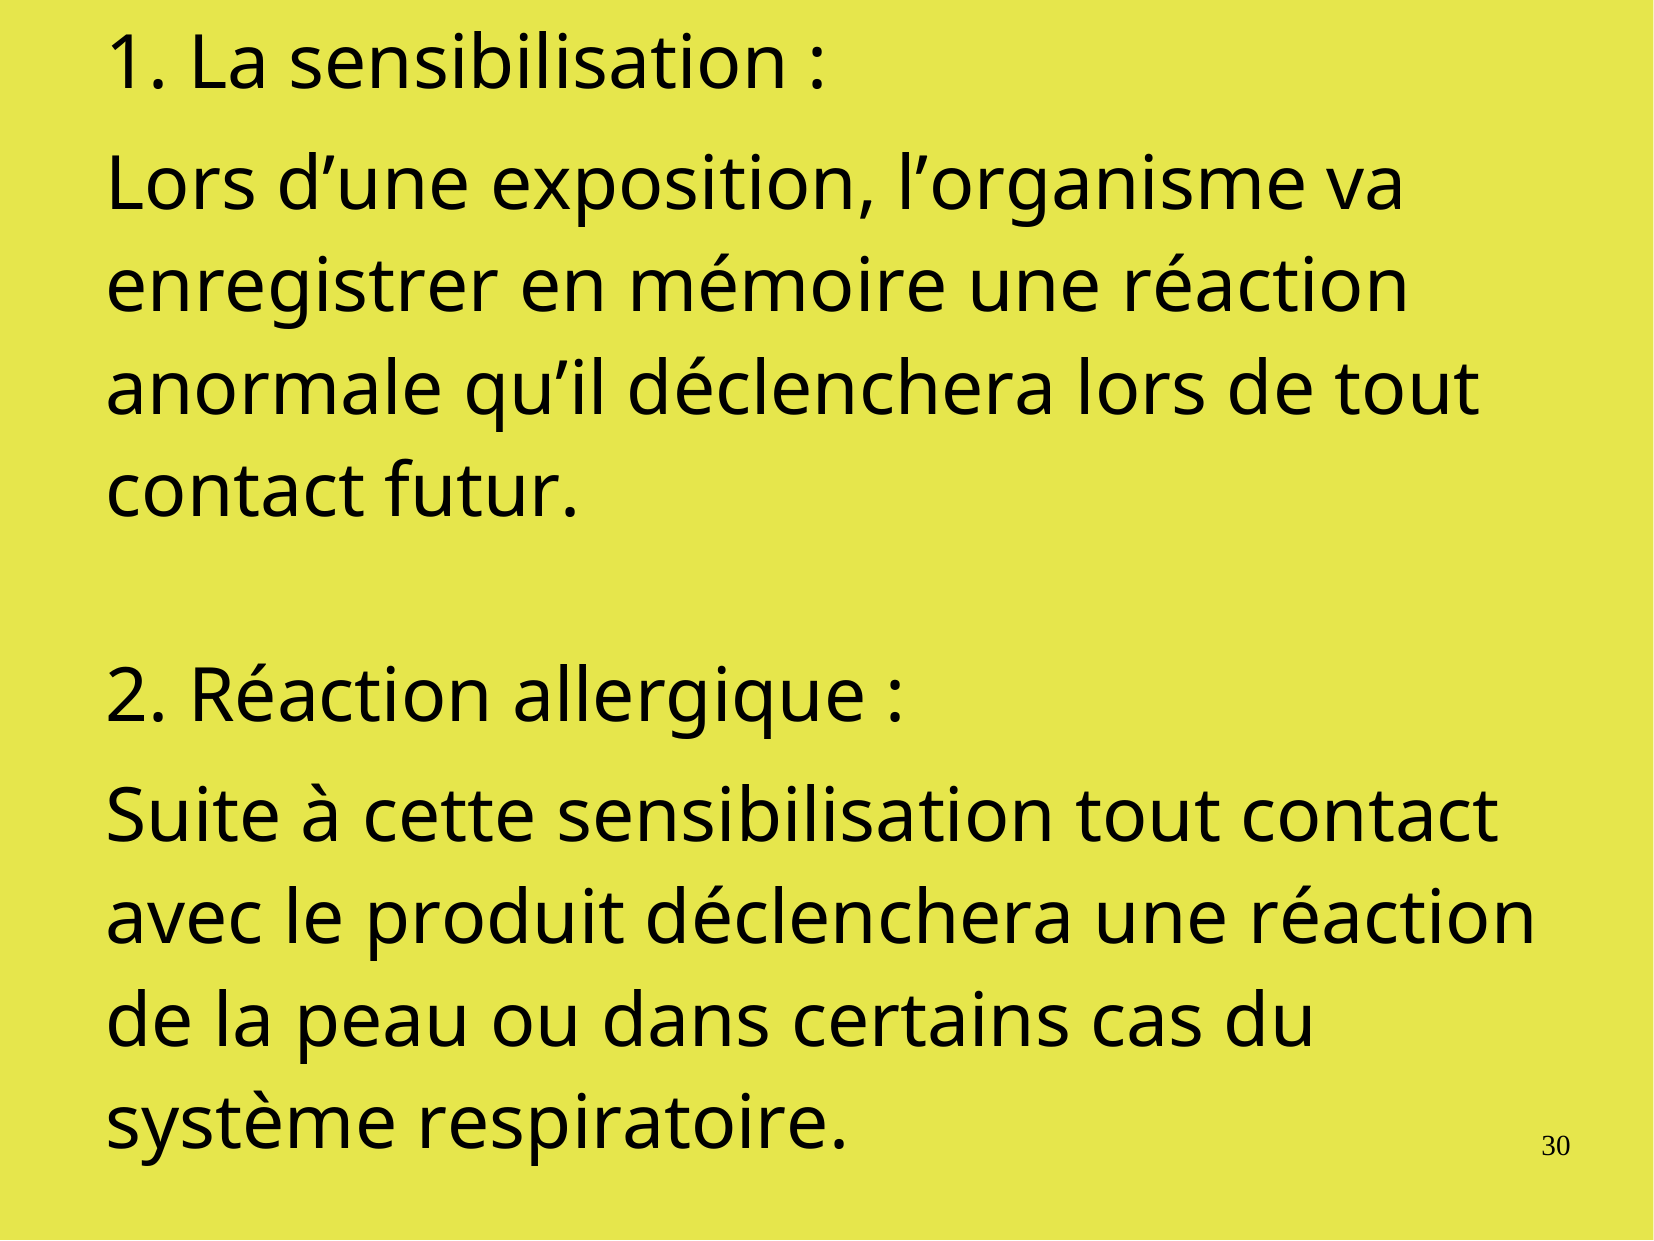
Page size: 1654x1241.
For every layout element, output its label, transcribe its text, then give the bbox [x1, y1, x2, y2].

text_box 1. La sensibilisation : Lors d’une exposition, l’organisme va enregistrer en mémoire une réaction anormale qu’il déclenchera lors de tout contact futur. 2. Réaction allergique : Suite à cette sensibilisation tout contact avec le produit déclenchera une réaction de la peau ou dans certains cas du système respiratoire. [105, 8, 1593, 1241]
